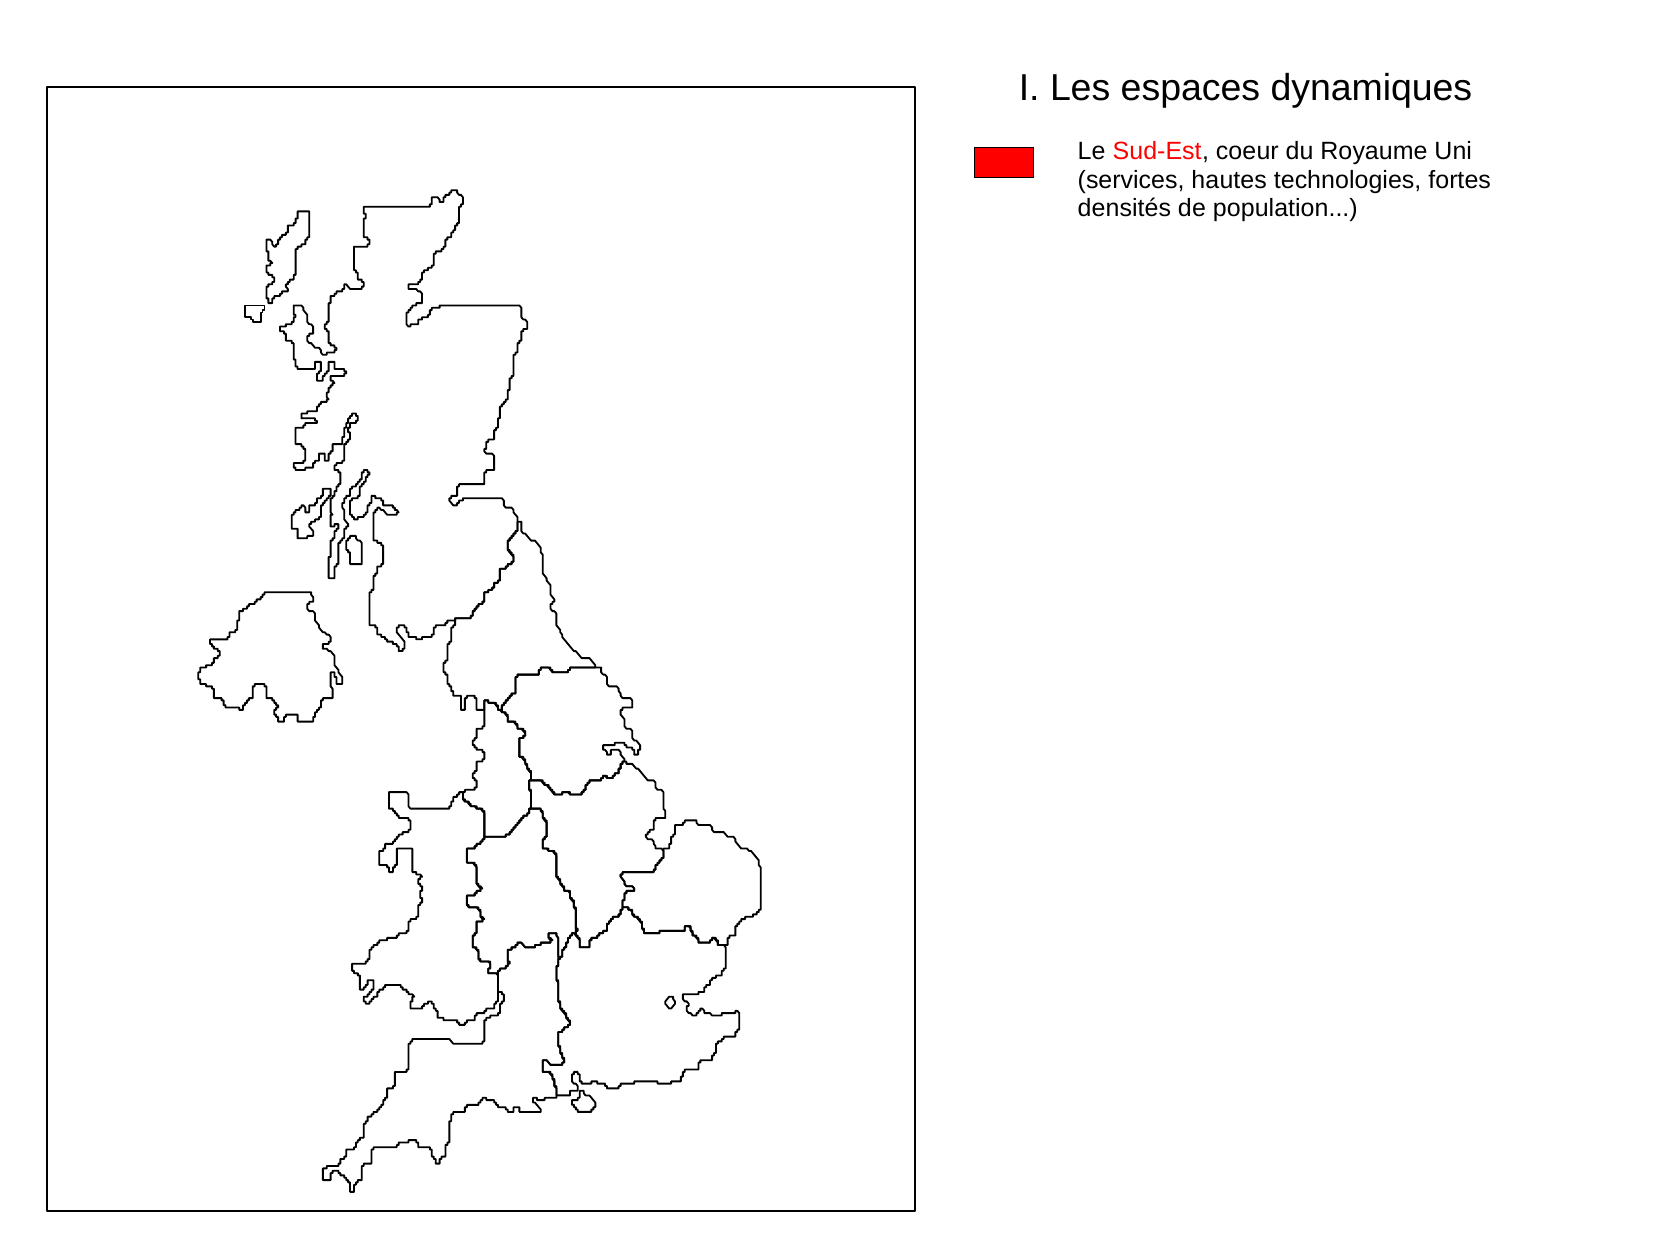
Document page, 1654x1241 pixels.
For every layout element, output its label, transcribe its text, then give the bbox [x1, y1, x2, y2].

text_box Le Sud-Est, coeur du Royaume Uni (services, hautes technologies, fortes densités de population...) [1062, 129, 1595, 229]
text_box [974, 147, 1034, 178]
text_box I. Les espaces dynamiques [1003, 59, 1595, 116]
